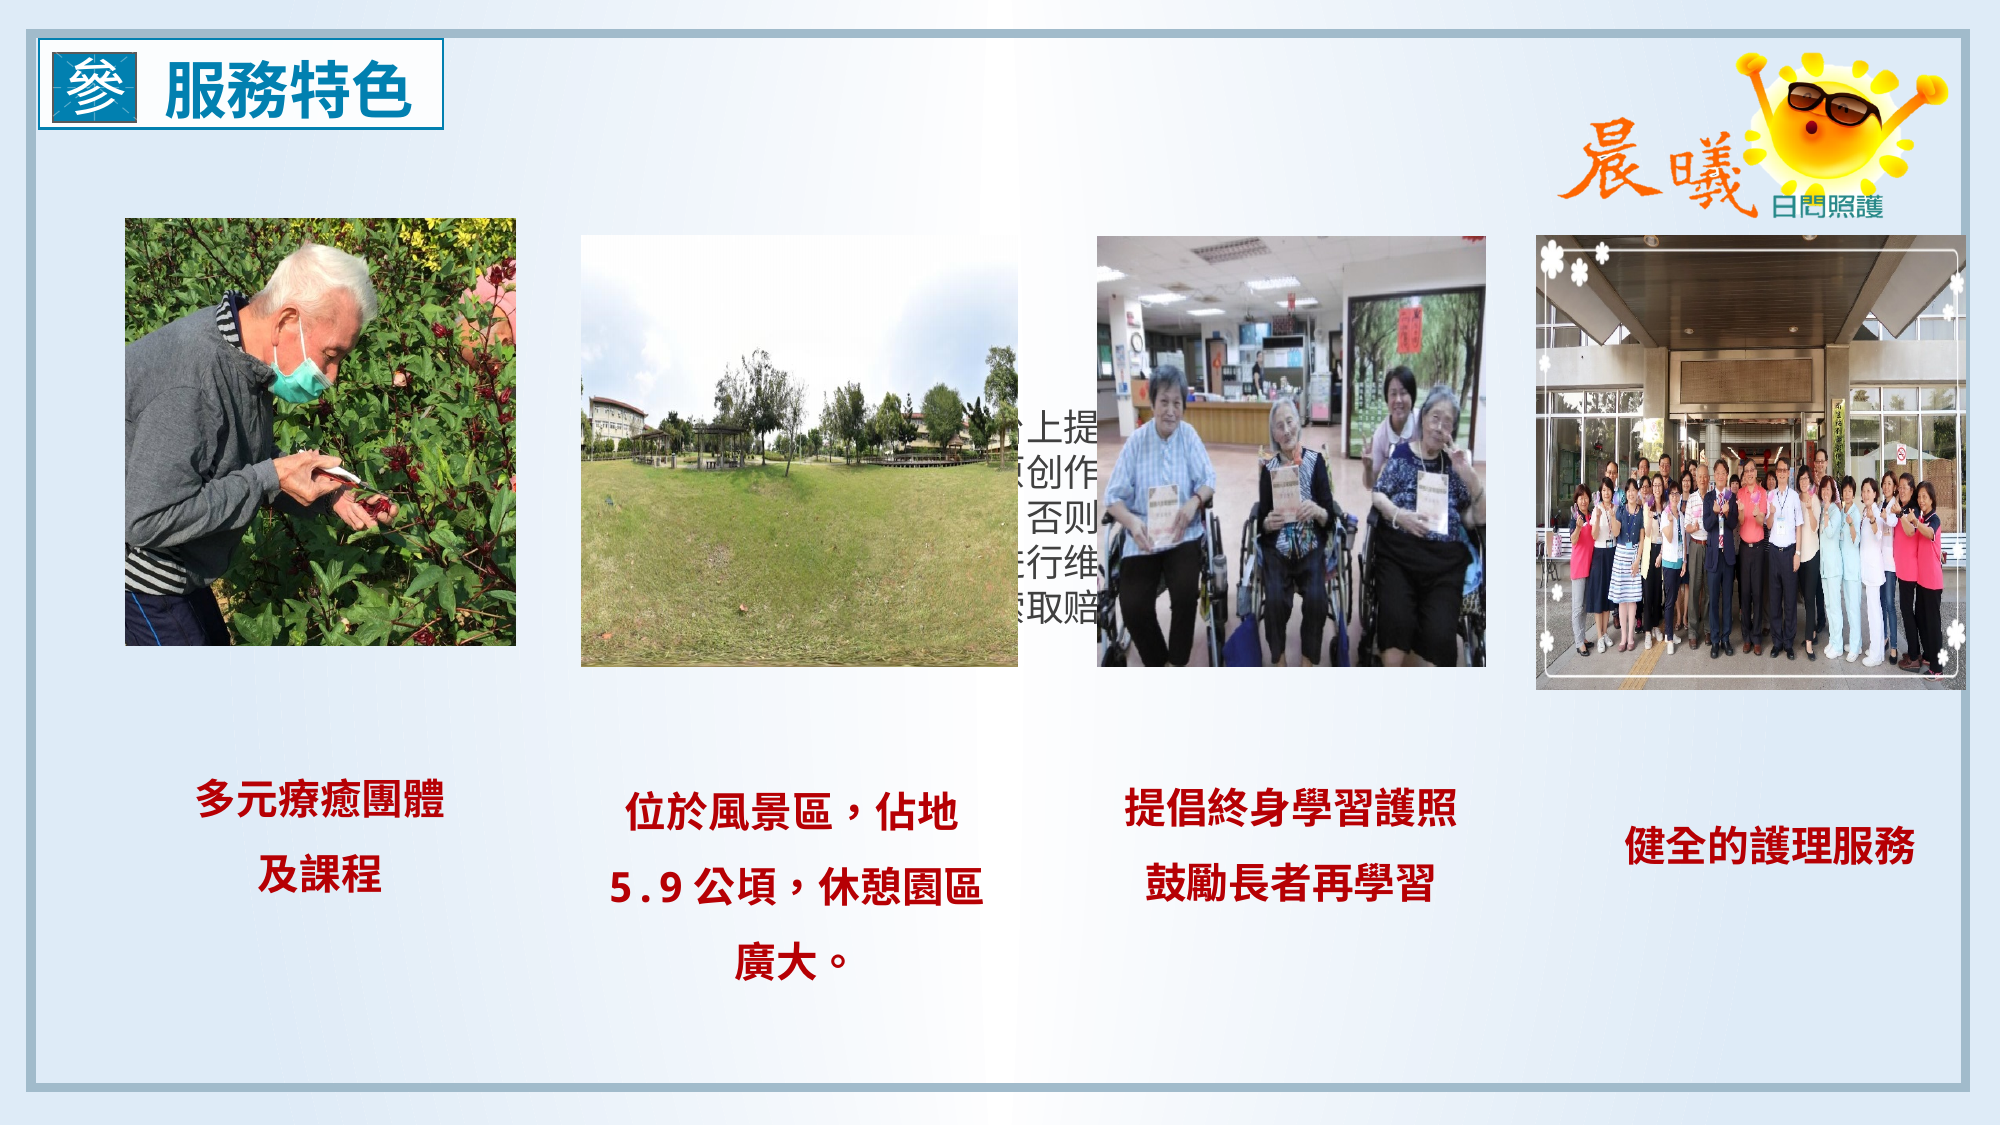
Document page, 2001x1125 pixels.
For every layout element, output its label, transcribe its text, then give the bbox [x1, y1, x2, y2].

text_box 多元療癒團體 及課程 [132, 740, 508, 906]
text_box 提倡終身學習護照鼓勵長者再學習 [1108, 749, 1475, 915]
text_box 服務特色 [149, 43, 444, 134]
text_box 參 [49, 40, 142, 131]
text_box 位於風景區，佔地5.9公頃，休憩園區廣大。 [576, 753, 1018, 993]
text_box [38, 39, 444, 129]
picture [1553, 38, 1949, 234]
text_box 健全的護理服務 [1608, 787, 1932, 877]
picture [125, 218, 516, 647]
picture [581, 235, 1018, 667]
picture [1536, 235, 1966, 690]
picture [1097, 236, 1486, 667]
